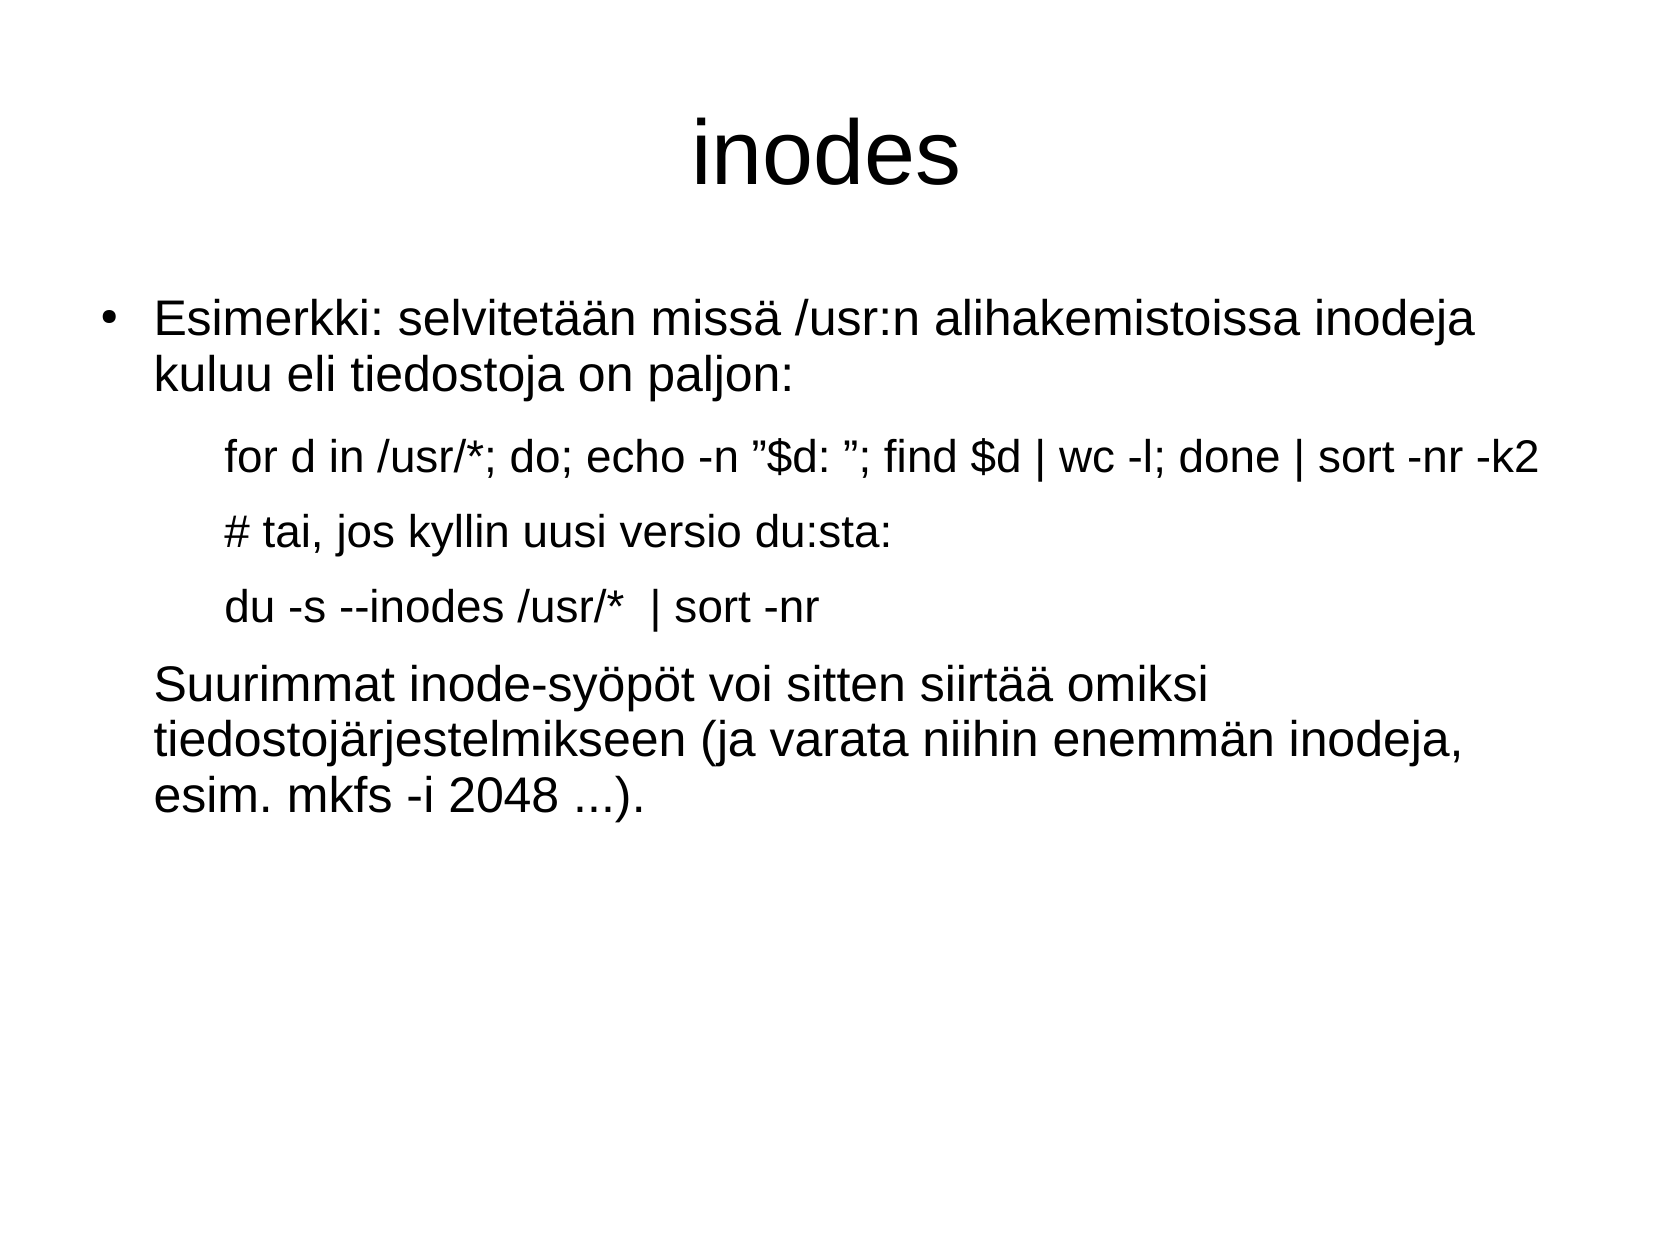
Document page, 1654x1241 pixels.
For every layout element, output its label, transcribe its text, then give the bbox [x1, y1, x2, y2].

title inodes [82, 49, 1571, 257]
list Esimerkki: selvitetään missä /usr:n alihakemistoissa inodeja kuluu eli tiedostoja on paljon: for d in /usr/*; do; echo -n ”$d: ”; find $d | wc -l; done | sort -nr -k2 # tai, jos kyllin uusi versio du:sta: du -s --inodes /usr/* | sort -nr Suurimmat inode-syöpöt voi sitten siirtää omiksi tiedostojärjestelmikseen (ja varata niihin enemmän inodeja, esim. mkfs -i 2048 ...). [82, 290, 1571, 1010]
